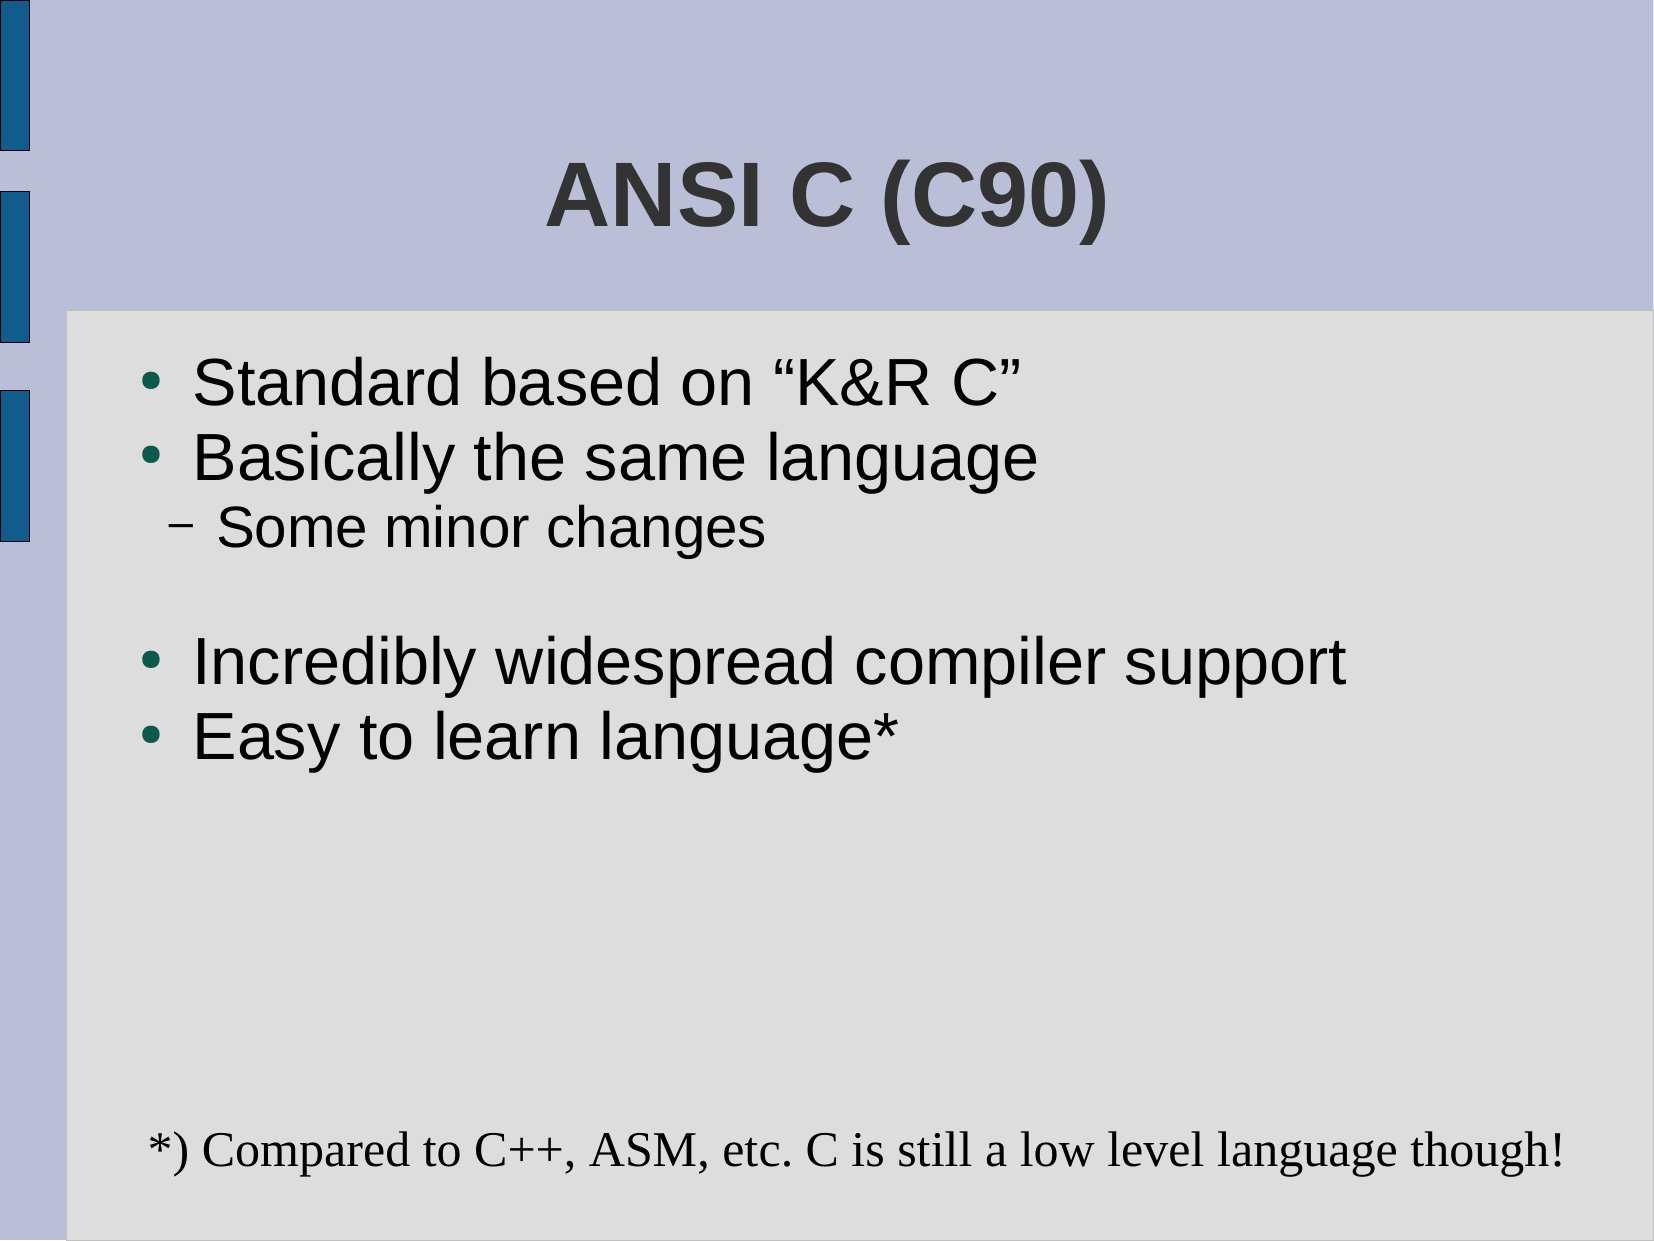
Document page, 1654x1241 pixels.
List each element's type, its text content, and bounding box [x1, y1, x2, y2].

list Standard based on “K&R C” Basically the same language Some minor changes Incredibly widespread compiler support Easy to learn language* [121, 344, 1534, 1127]
text_box *) Compared to C++, ASM, etc. C is still a low level language though! [147, 1122, 1567, 1179]
title ANSI C (C90) [121, 91, 1534, 299]
